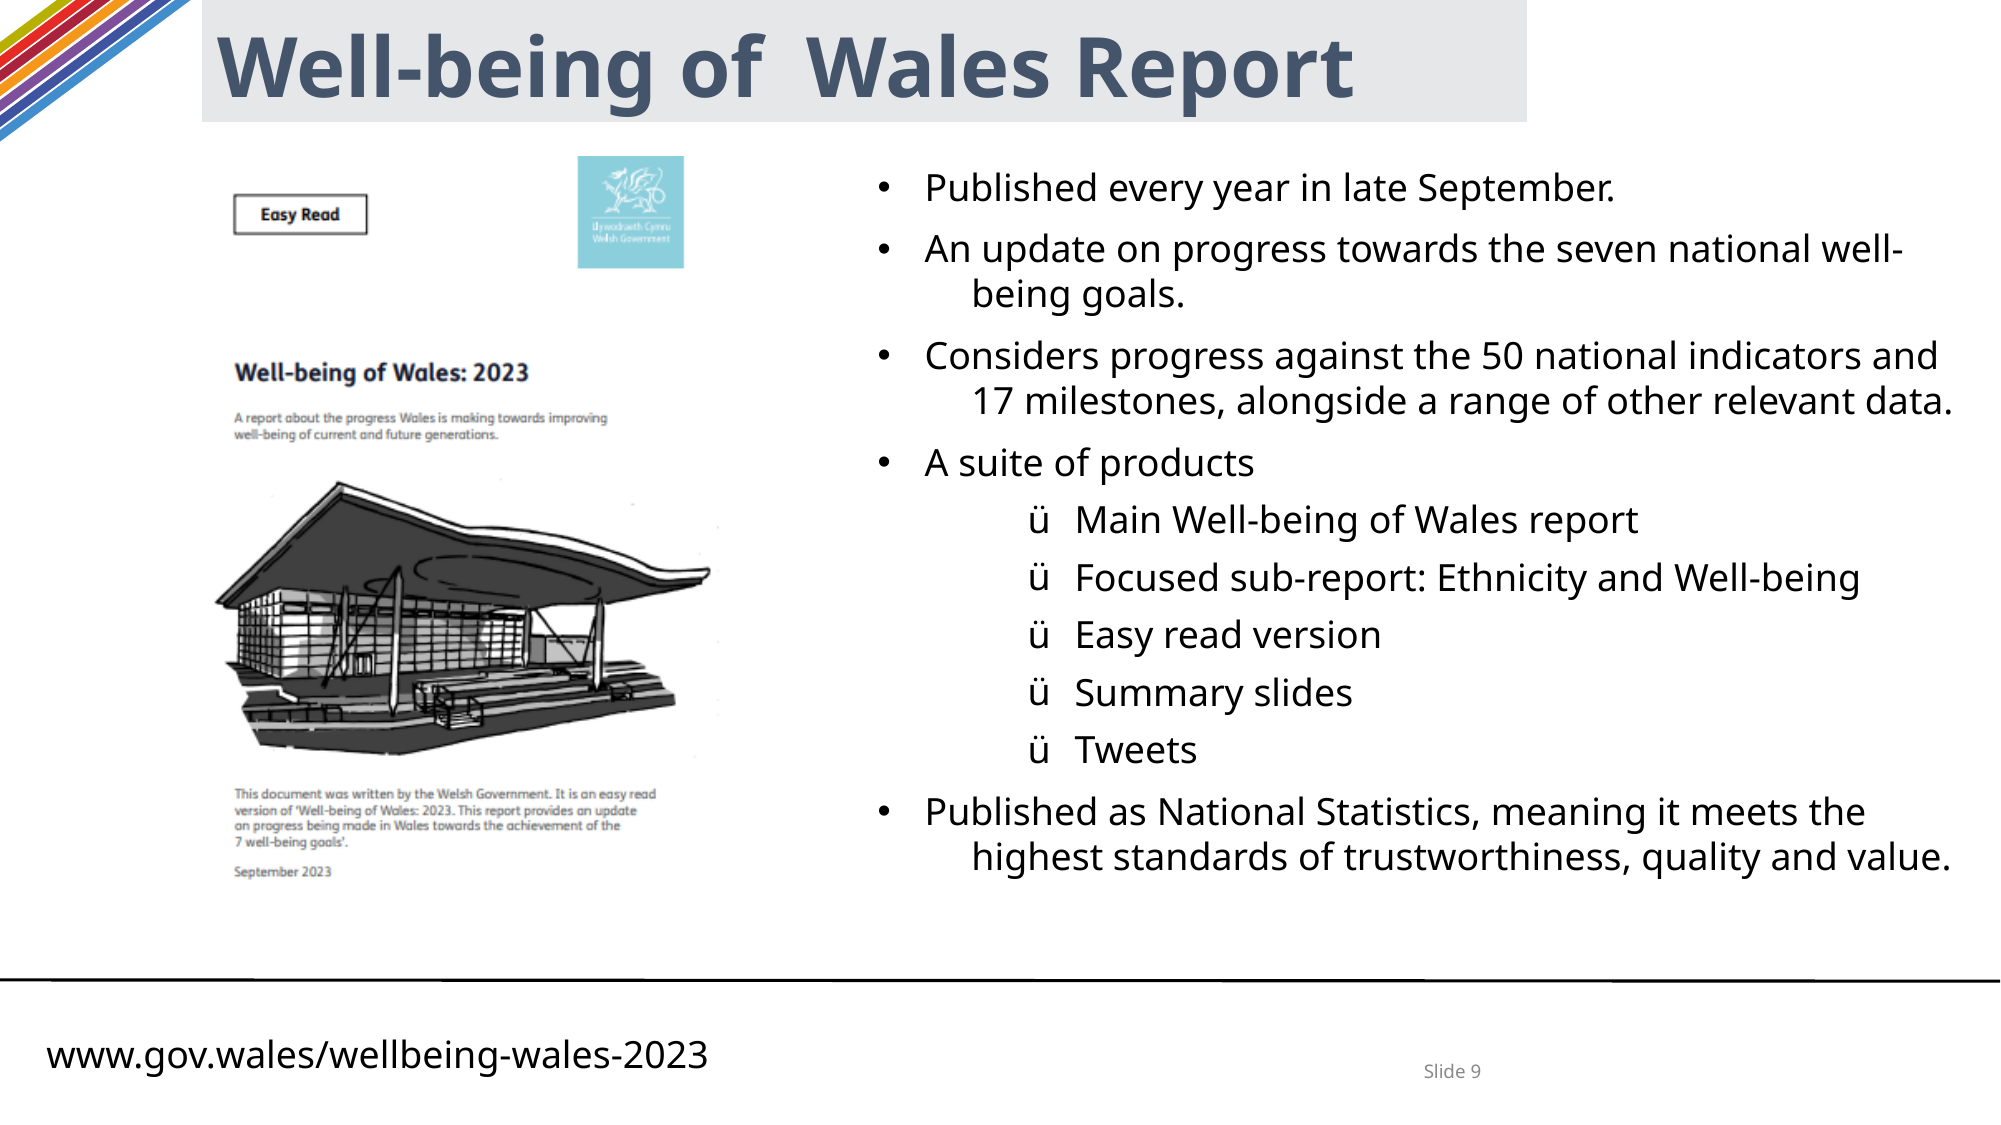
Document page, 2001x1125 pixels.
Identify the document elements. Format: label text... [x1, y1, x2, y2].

text_box Published every year in late September. An update on progress towards the seven national well-being goals. Considers progress against the 50 national indicators and 17 milestones, alongside a range of other relevant data. A suite of products Main Well-being of Wales report Focused sub-report: Ethnicity and Well-being Easy read version Summary slides Tweets Published as National Statistics, meaning it meets the highest standards of trustworthiness, quality and value. [862, 156, 1985, 893]
text_box www.gov.wales/wellbeing-wales-2023 [31, 1023, 1076, 1084]
picture [202, 156, 729, 895]
text_box Well-being of Wales Report [202, 0, 1527, 122]
